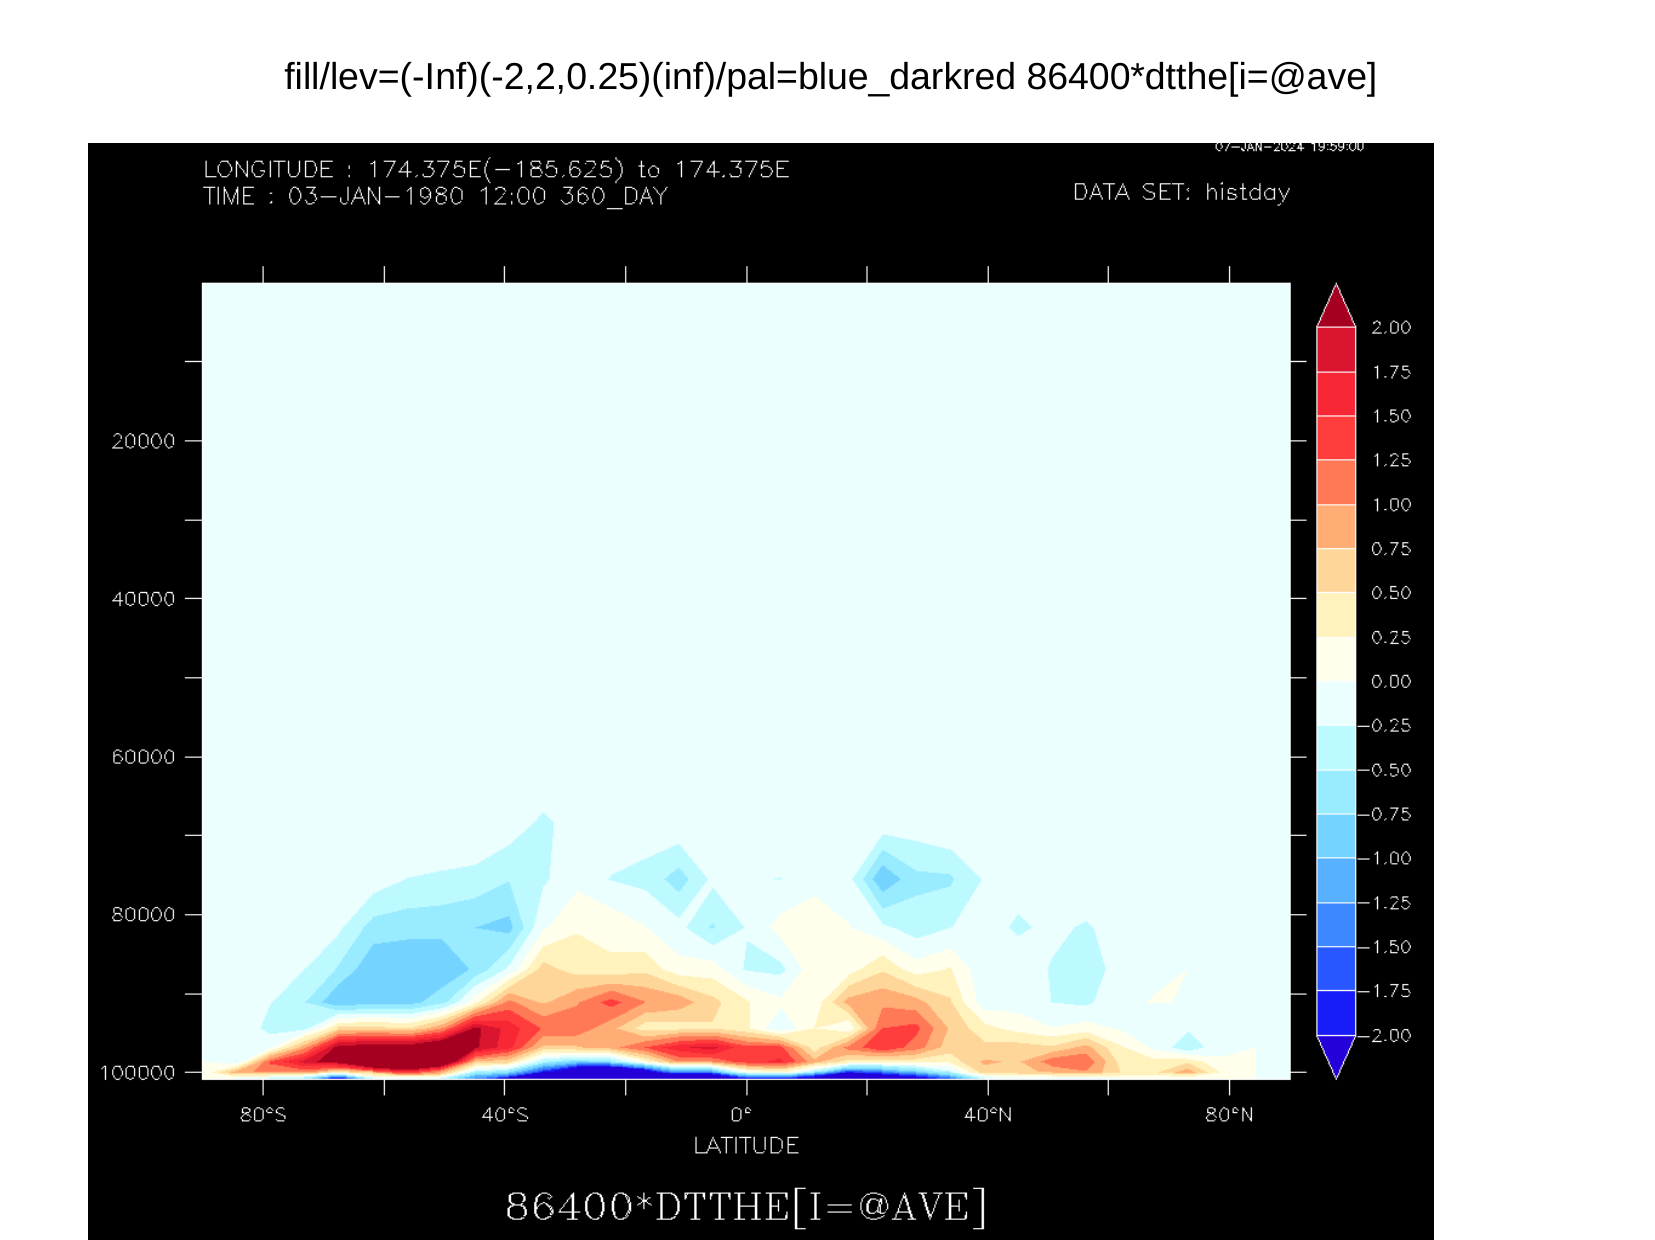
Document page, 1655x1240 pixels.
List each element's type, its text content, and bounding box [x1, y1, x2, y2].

text_box fill/lev=(-Inf)(-2,2,0.25)(inf)/pal=blue_darkred 86400*dtthe[i=@ave] [269, 48, 1393, 148]
picture [88, 143, 1434, 1240]
